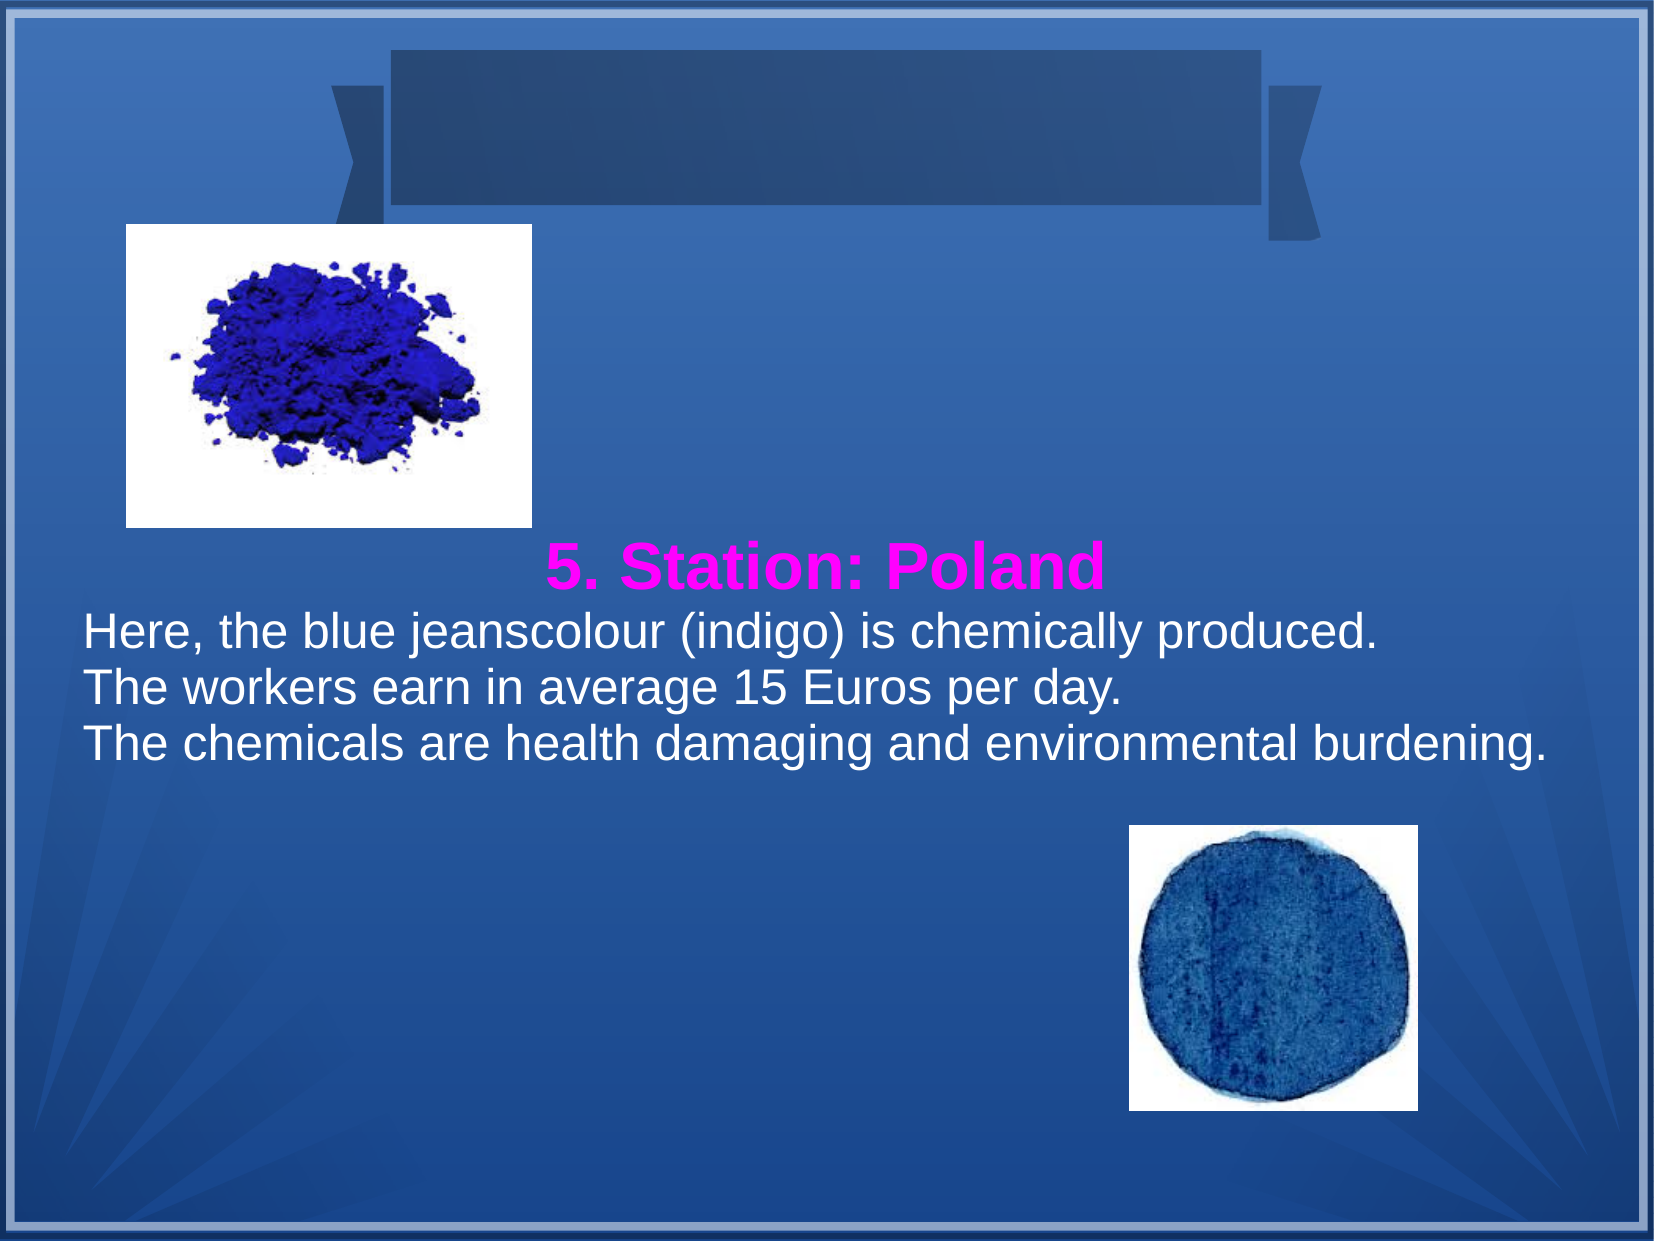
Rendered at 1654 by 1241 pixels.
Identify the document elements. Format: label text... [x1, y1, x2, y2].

picture [126, 224, 532, 528]
subtitle 5. Station: Poland Here, the blue jeanscolour (indigo) is chemically produced. The workers earn in average 15 Euros per day. The chemicals are health damaging and environmental burdening. [82, 290, 1571, 1010]
picture [1129, 825, 1418, 1111]
